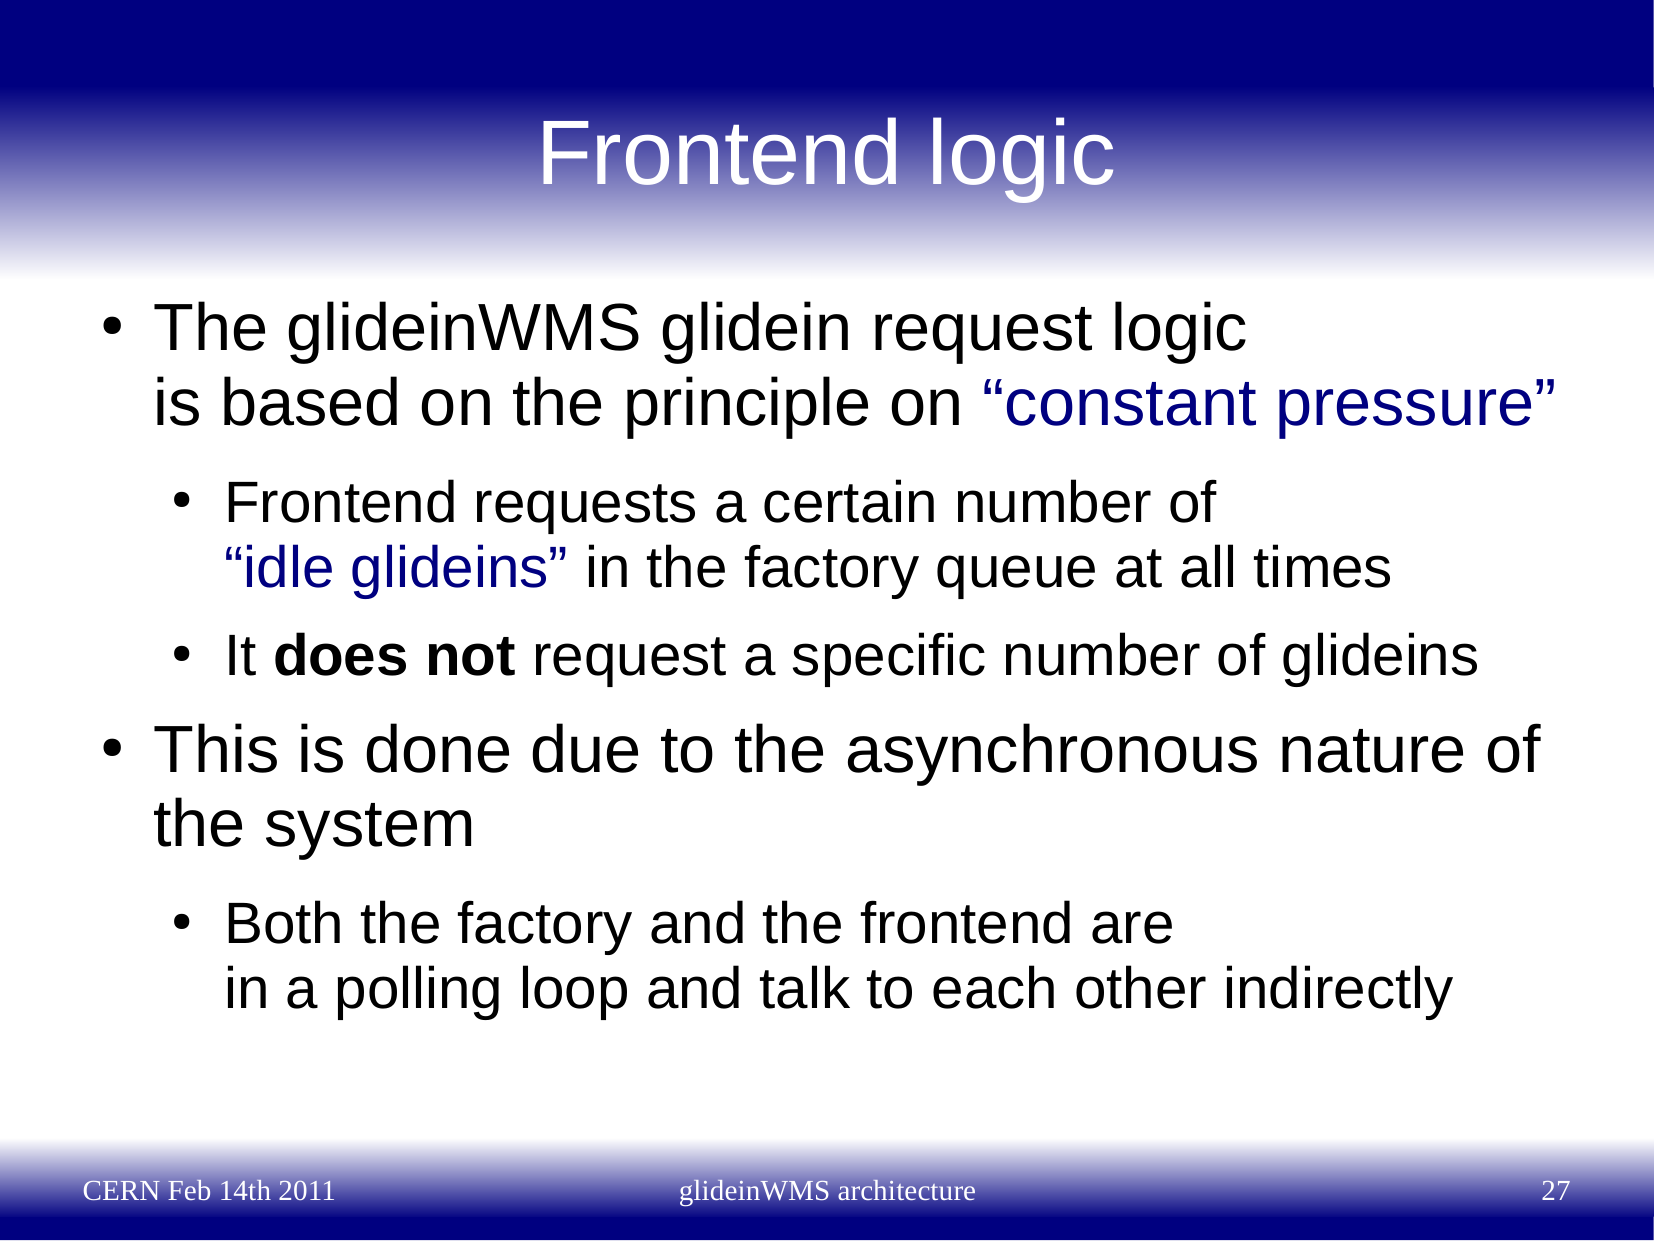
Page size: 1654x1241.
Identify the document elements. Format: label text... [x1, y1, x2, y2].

title Frontend logic [82, 56, 1571, 250]
list The glideinWMS glidein request logic is based on the principle on “constant pressure” Frontend requests a certain number of “idle glideins” in the factory queue at all times It does not request a specific number of glideins This is done due to the asynchronous nature of the system Both the factory and the frontend are in a polling loop and talk to each other indirectly [82, 290, 1571, 1109]
